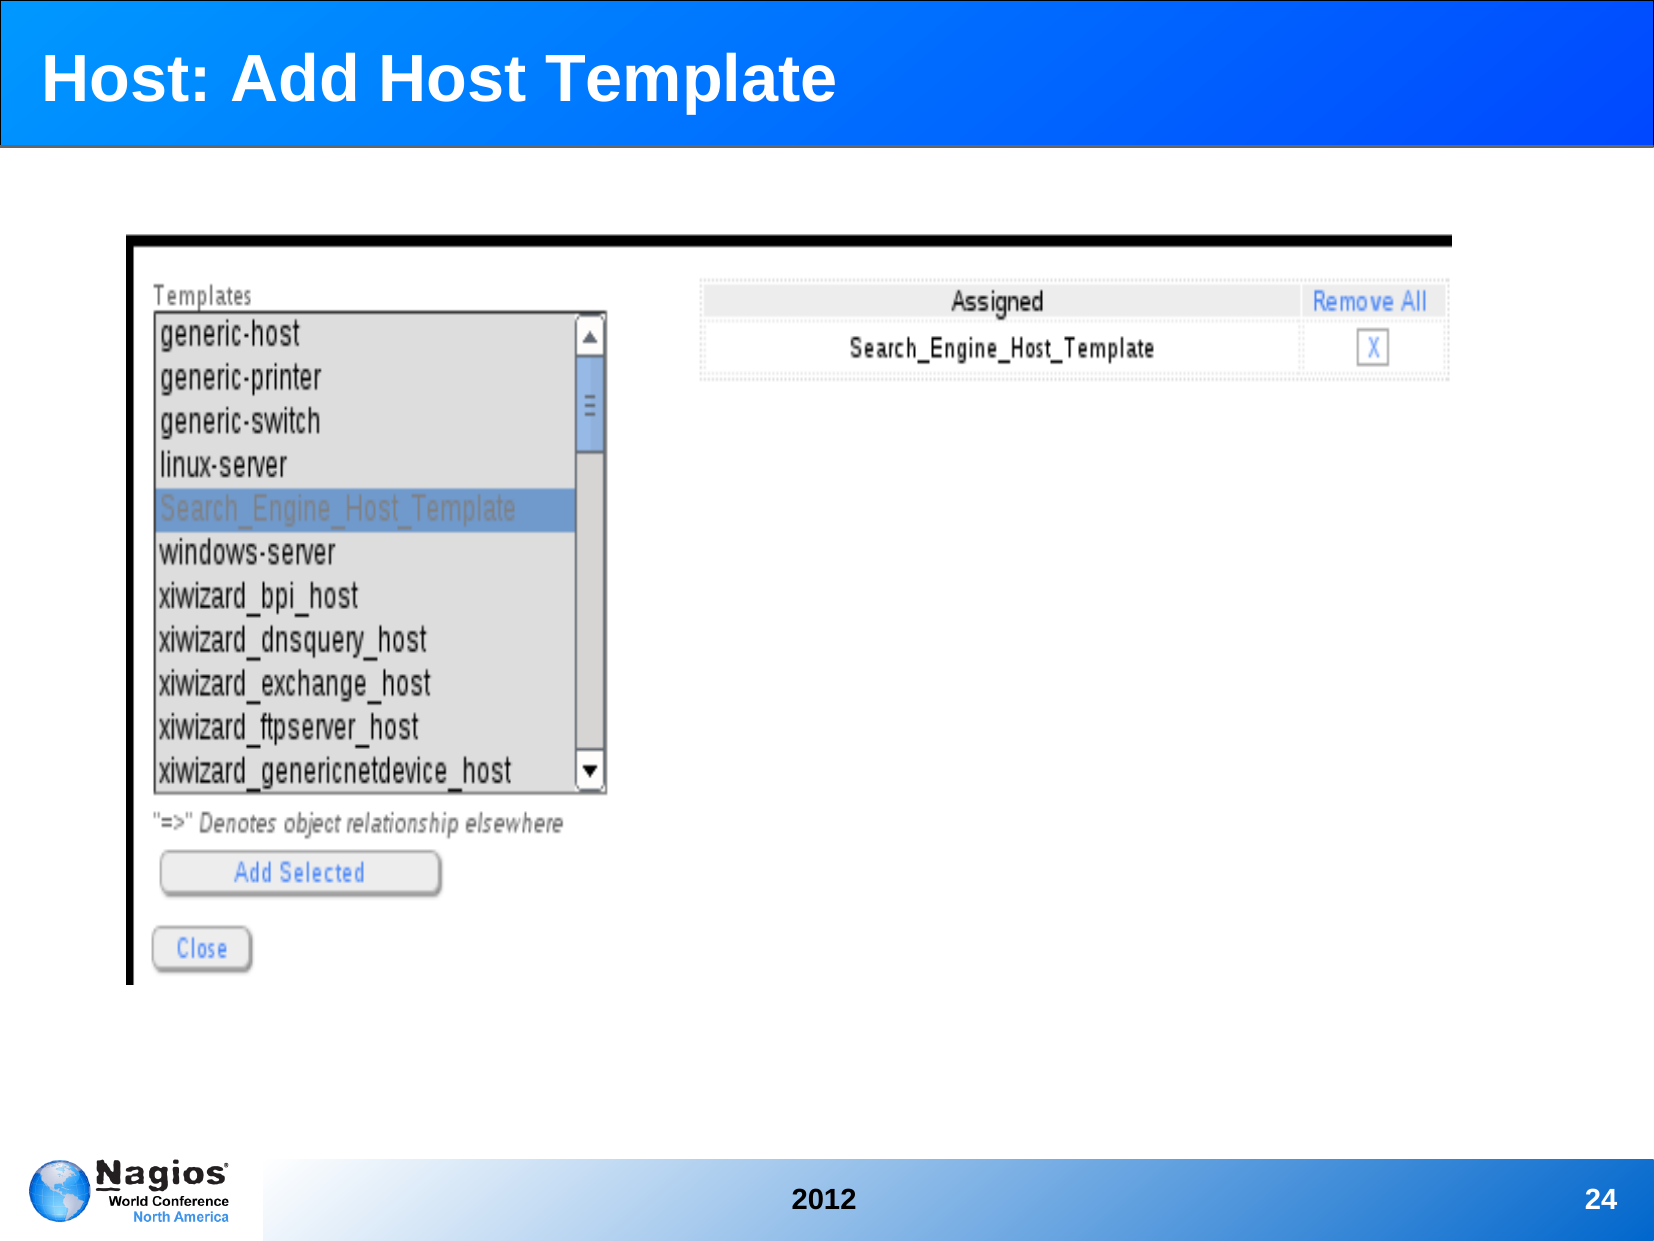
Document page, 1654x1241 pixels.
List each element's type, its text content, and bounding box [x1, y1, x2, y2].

picture [126, 233, 1452, 985]
title Host: Add Host Template [41, 36, 1248, 120]
picture [29, 1159, 229, 1235]
